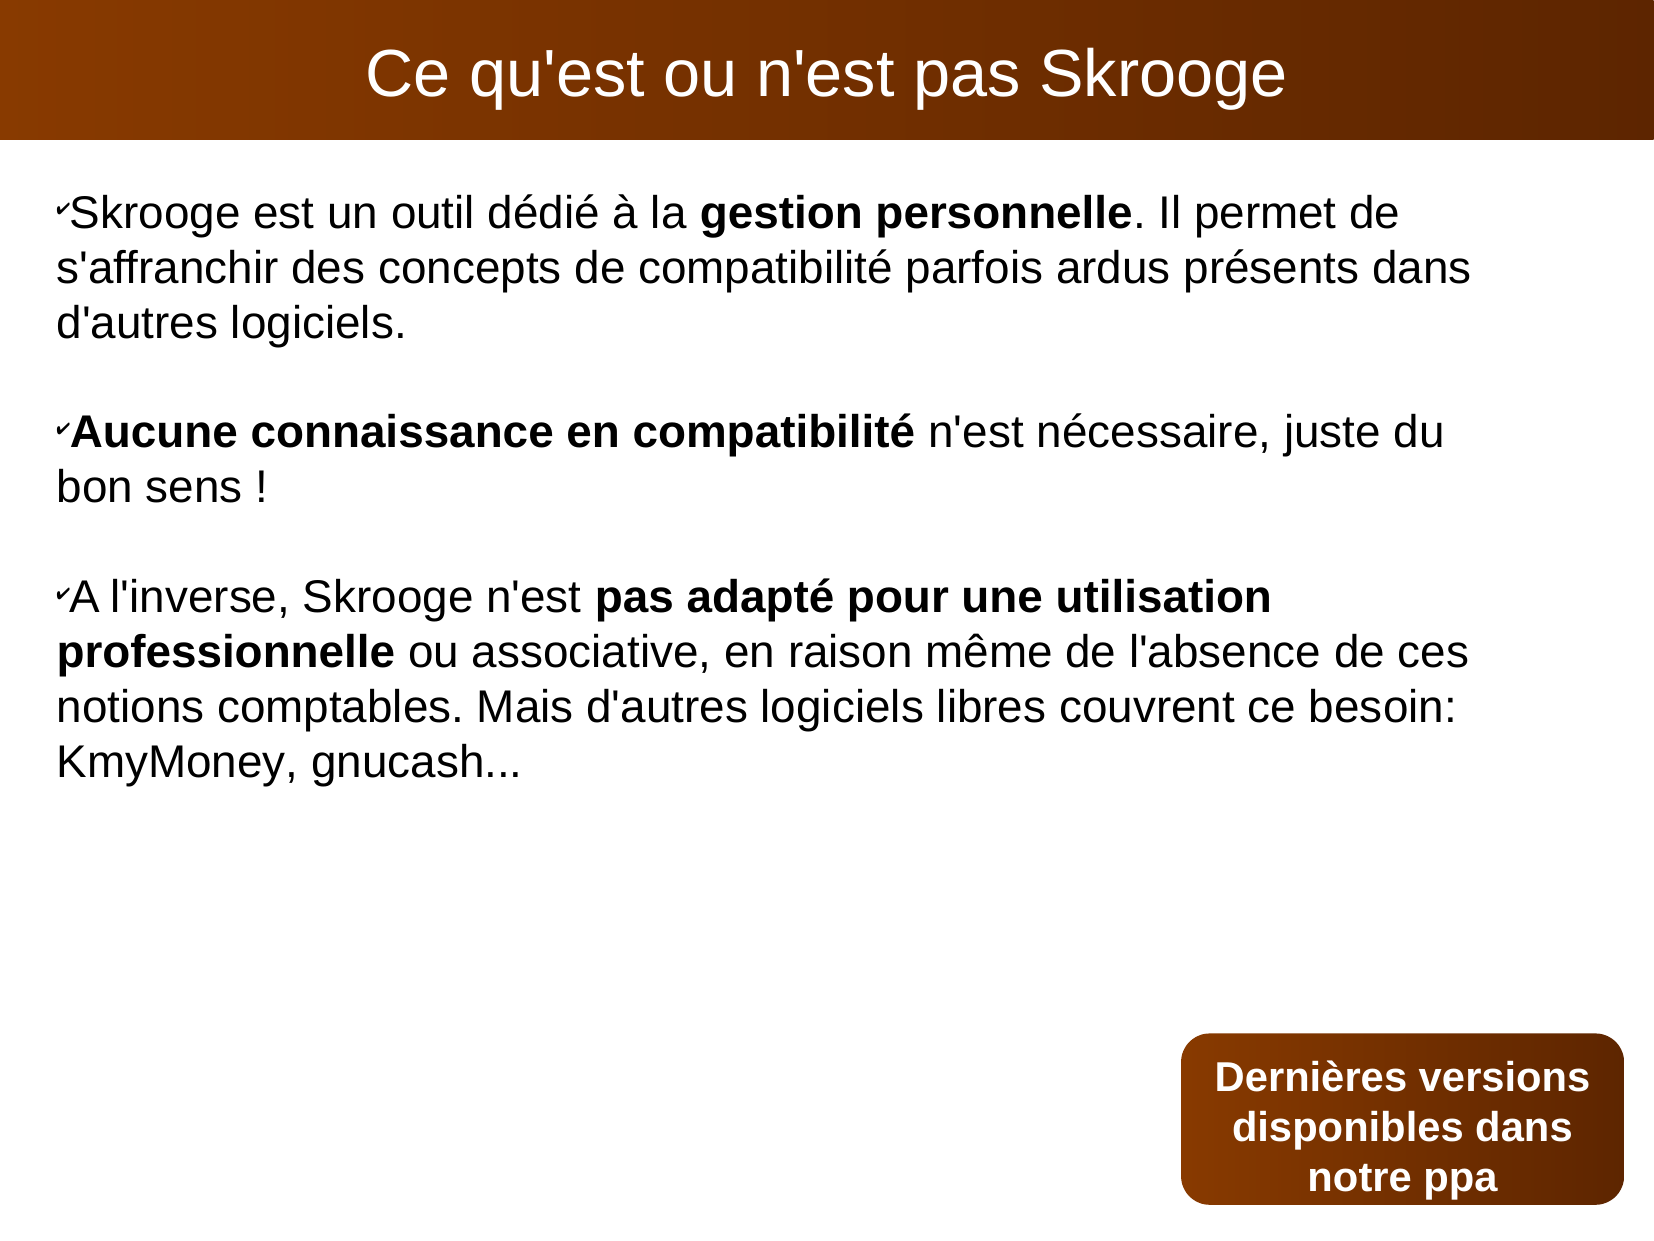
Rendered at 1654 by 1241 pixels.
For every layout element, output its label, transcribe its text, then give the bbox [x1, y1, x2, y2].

title Ce qu'est ou n'est pas Skrooge [0, 0, 1654, 140]
text_box Dernières versions disponibles dans notre ppa [1181, 1033, 1625, 1205]
text_box Skrooge est un outil dédié à la gestion personnelle. Il permet de s'affranchir des concepts de compatibilité parfois ardus présents dans d'autres logiciels. Aucune connaissance en compatibilité n'est nécessaire, juste du bon sens ! A l'inverse, Skrooge n'est pas adapté pour une utilisation professionnelle ou associative, en raison même de l'absence de ces notions comptables. Mais d'autres logiciels libres couvrent ce besoin: KmyMoney, gnucash... [41, 174, 1530, 795]
